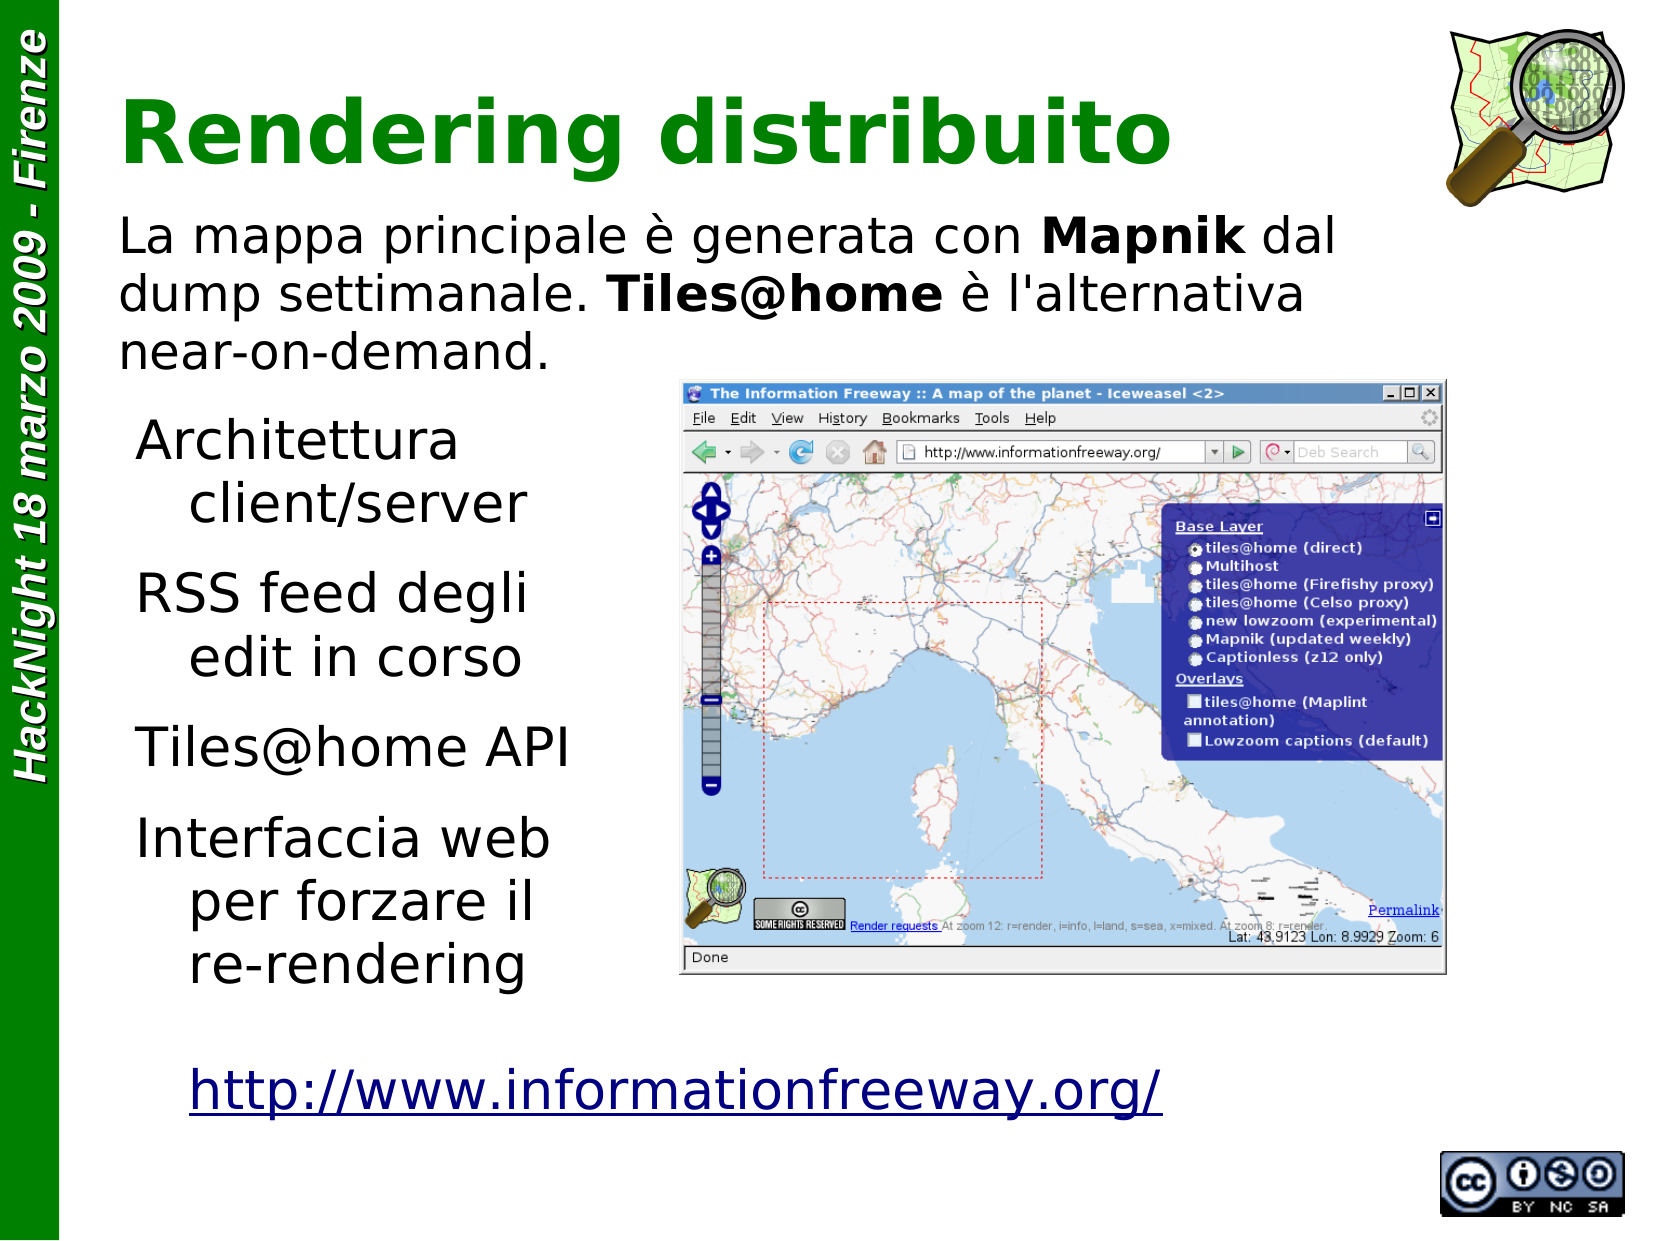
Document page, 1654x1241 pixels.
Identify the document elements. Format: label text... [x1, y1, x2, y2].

title Rendering distribuito [118, 36, 1394, 206]
picture [1440, 1151, 1625, 1217]
picture [1446, 29, 1625, 207]
list La mappa principale è generata con Mapnik dal dump settimanale. Tiles@home è l'alternativa near-on-demand. Architettura client/server RSS feed degli edit in corso Tiles@home API Interfaccia web per forzare il re-rendering http://www.informationfreeway.org/ [118, 206, 1447, 1129]
